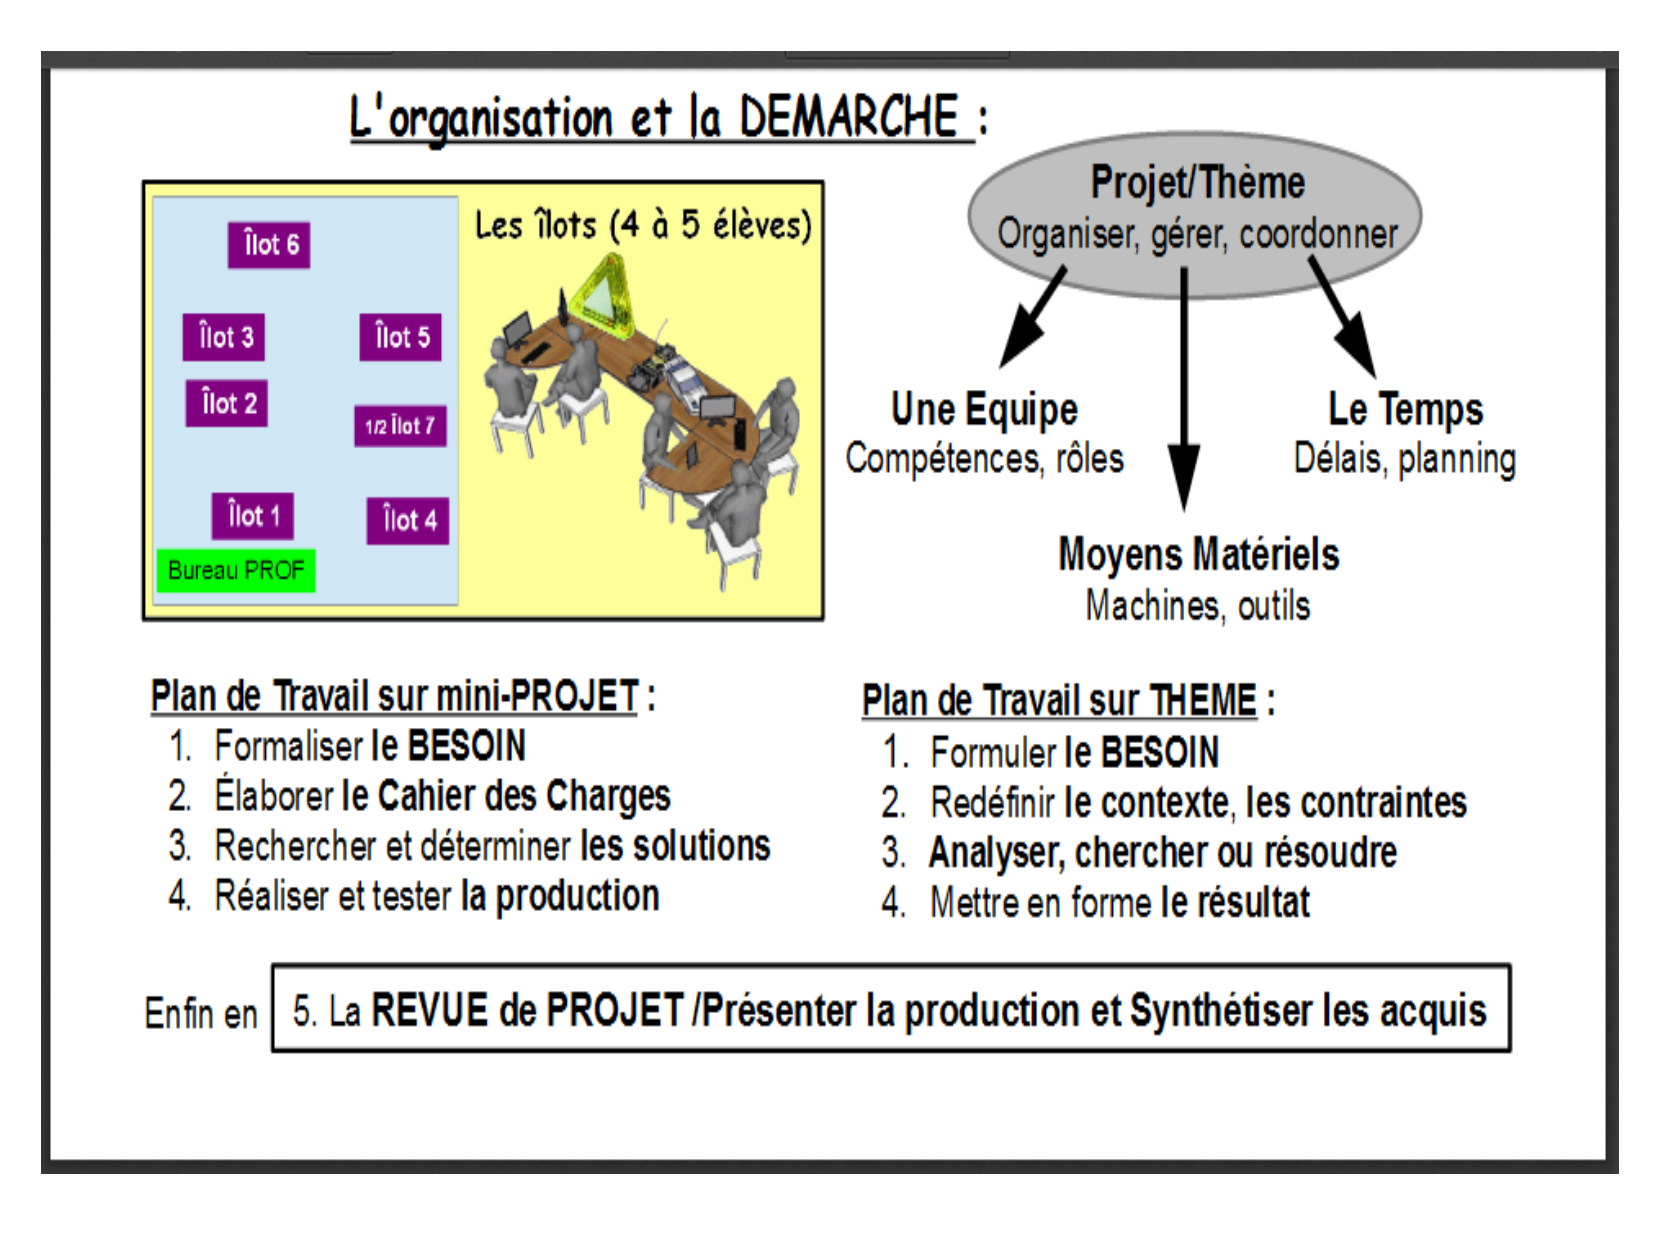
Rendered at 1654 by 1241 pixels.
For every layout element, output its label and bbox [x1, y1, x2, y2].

picture [41, 51, 1619, 1174]
